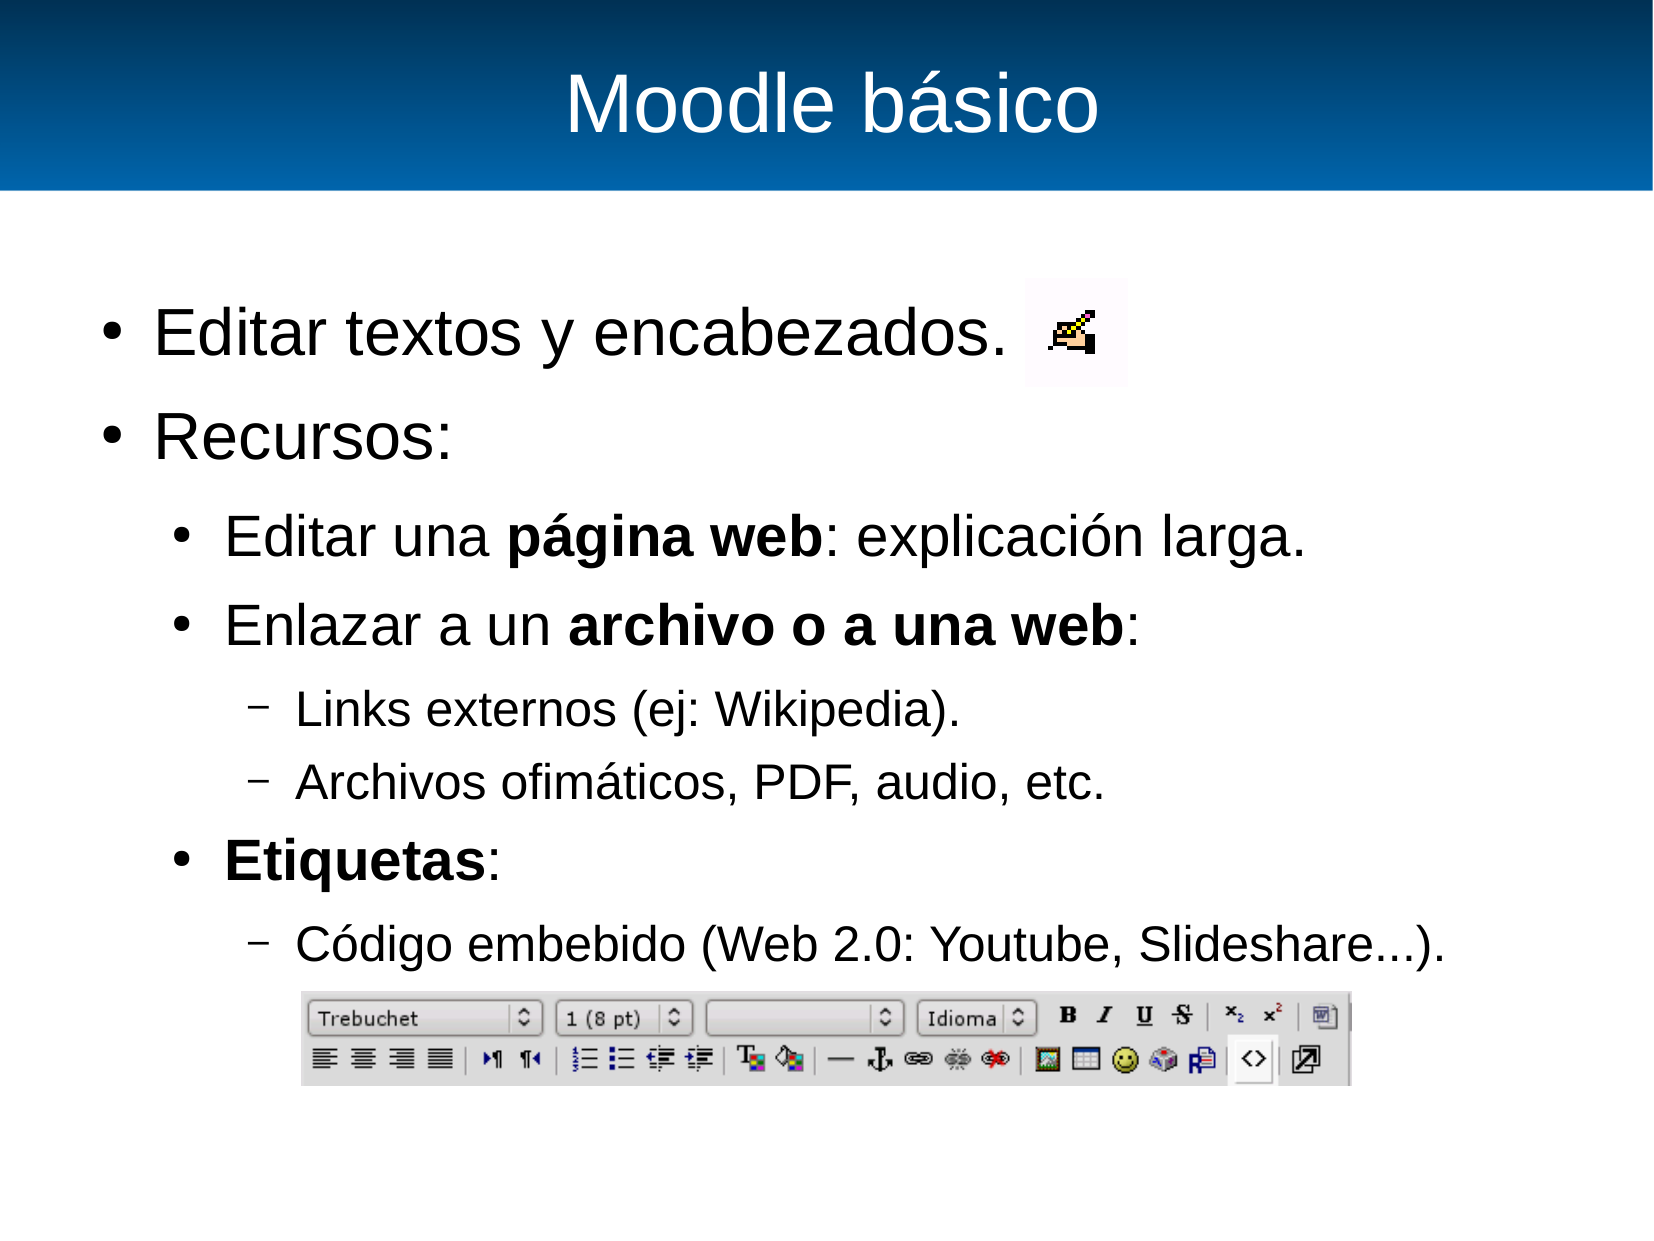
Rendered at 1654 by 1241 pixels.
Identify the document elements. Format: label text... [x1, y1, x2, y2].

list Editar textos y encabezados. Recursos: Editar una página web: explicación larga. Enlazar a un archivo o a una web: Links externos (ej: Wikipedia). Archivos ofimáticos, PDF, audio, etc. Etiquetas: Código embebido (Web 2.0: Youtube, Slideshare...). [82, 295, 1571, 1114]
picture [0, 0, 1653, 1239]
title Moodle básico [88, 36, 1577, 170]
